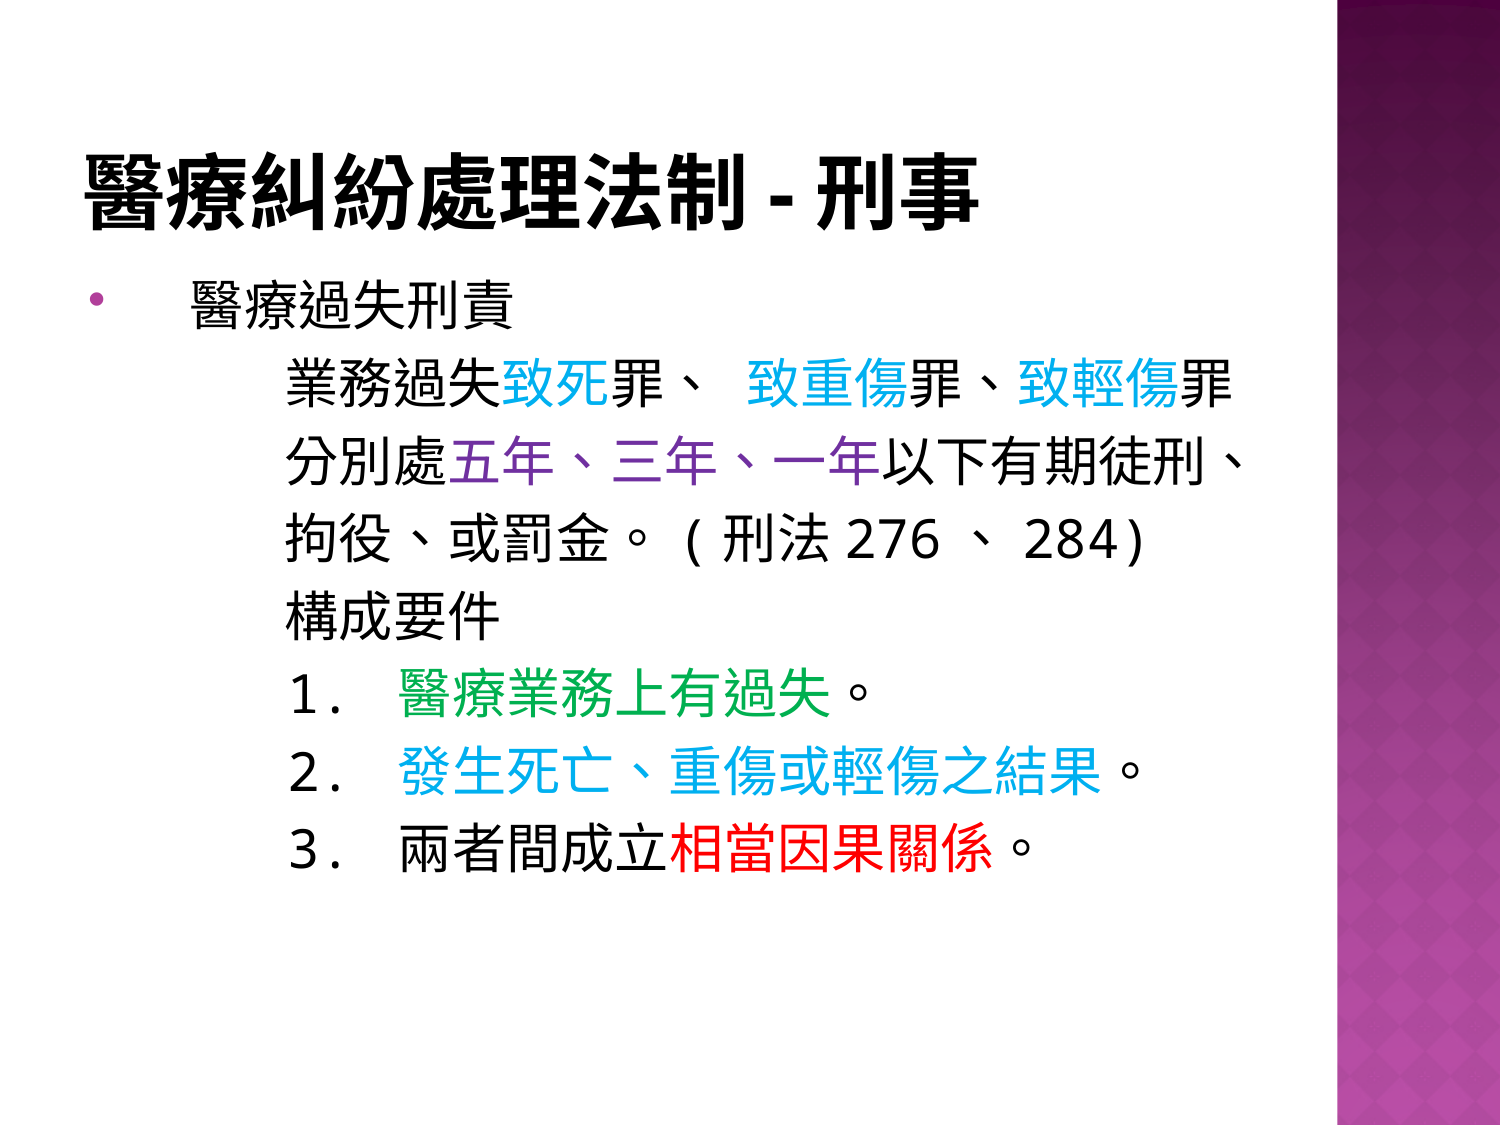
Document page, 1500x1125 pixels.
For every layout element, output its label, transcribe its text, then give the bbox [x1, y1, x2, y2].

list 醫療過失刑責 業務過失致死罪、 致重傷罪、致輕傷罪 分別處五年、三年、一年以下有期徒刑、 拘役、或罰金。(刑法276、284) 構成要件 1. 醫療業務上有過失。 2. 發生死亡、重傷或輕傷之結果。 3. 兩者間成立相當因果關係。 [75, 264, 1263, 1060]
title 醫療糾紛處理法制-刑事 [75, 52, 1263, 240]
